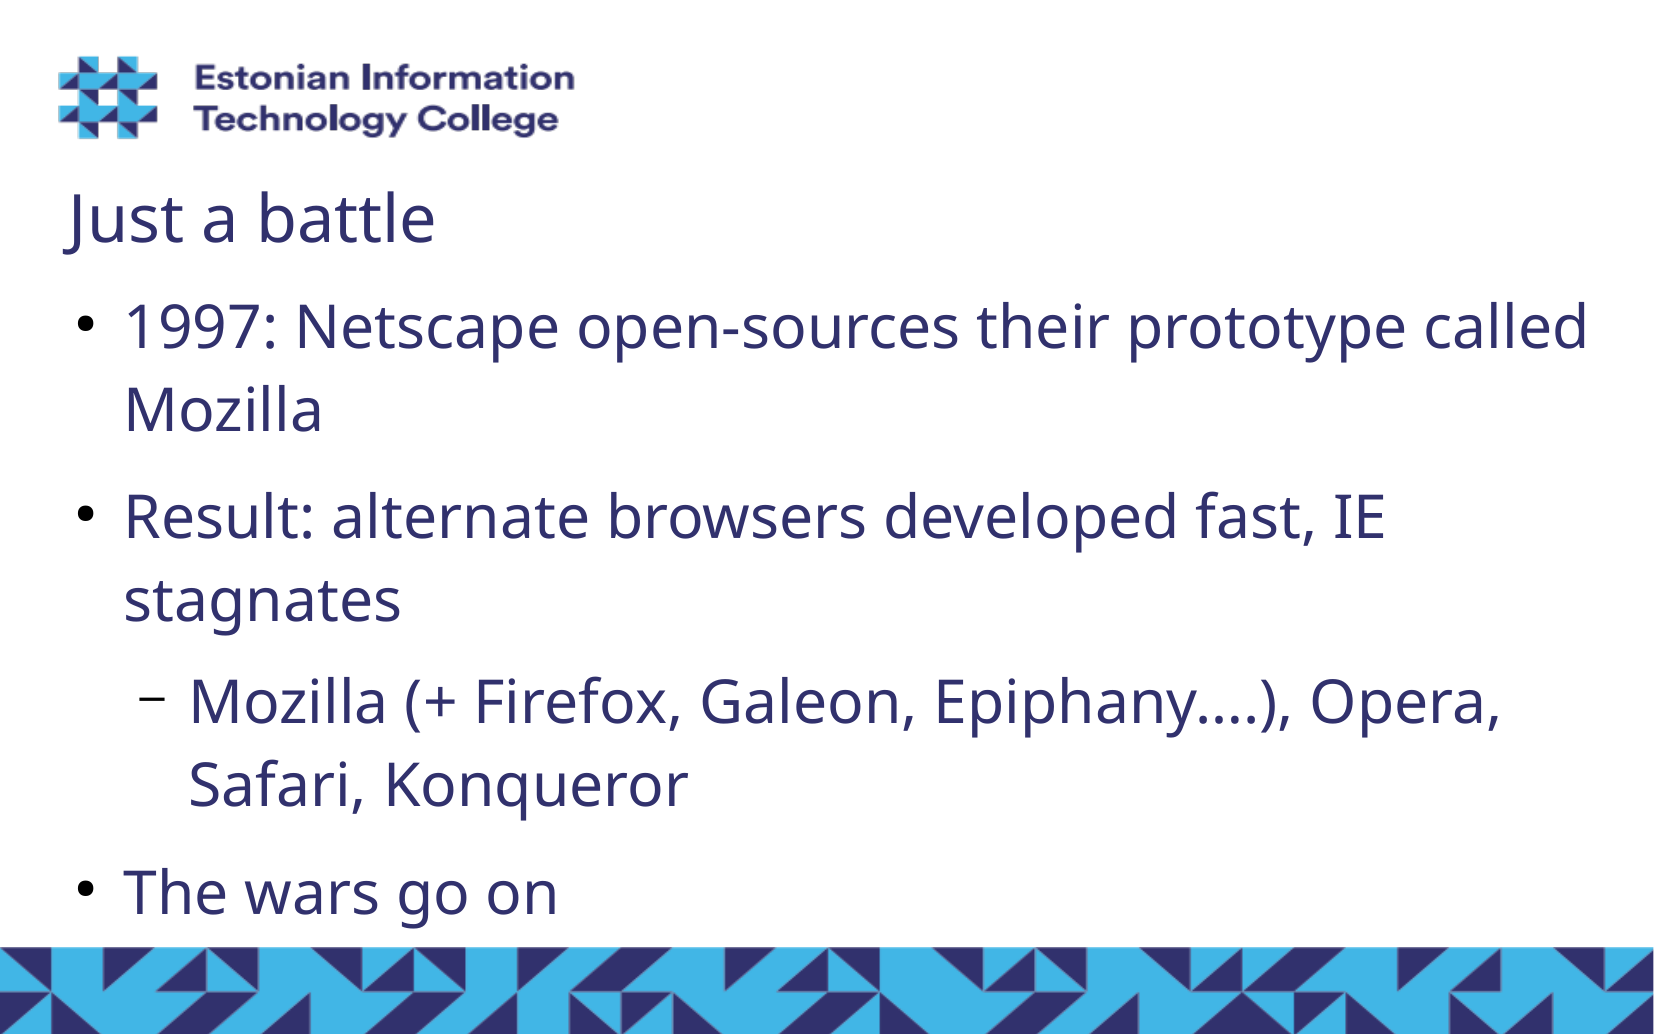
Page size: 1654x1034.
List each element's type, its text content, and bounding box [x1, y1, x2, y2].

title Just a battle [68, 147, 1536, 283]
list 1997: Netscape open-sources their prototype called Mozilla Result: alternate browsers developed fast, IE stagnates Mozilla (+ Firefox, Galeon, Epiphany….), Opera, Safari, Konqueror The wars go on [59, 283, 1595, 936]
